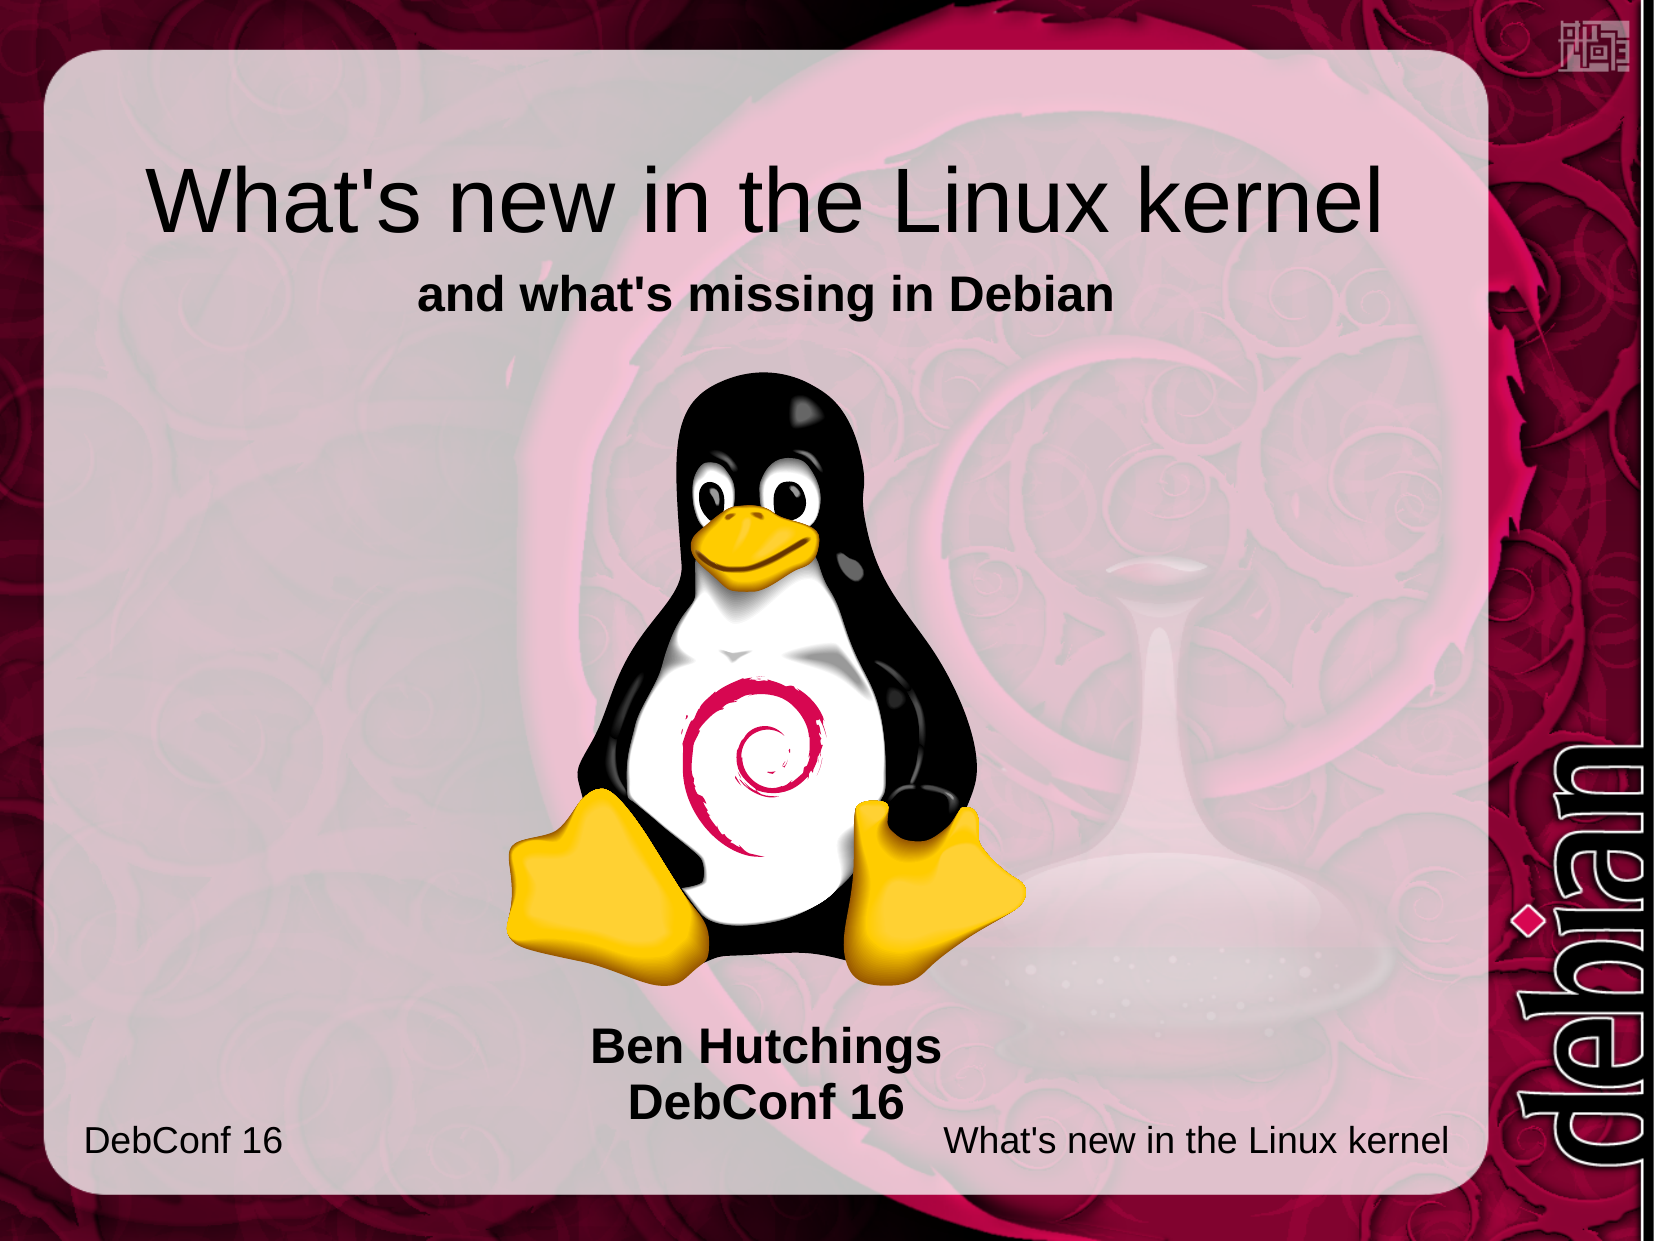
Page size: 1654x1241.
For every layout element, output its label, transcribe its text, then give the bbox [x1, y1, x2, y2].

text_box Ben Hutchings DebConf 16 [112, 1011, 1421, 1138]
title What's new in the Linux kernel [53, 127, 1480, 274]
text_box and what's missing in Debian [104, 259, 1429, 330]
picture [0, 0, 1654, 1241]
